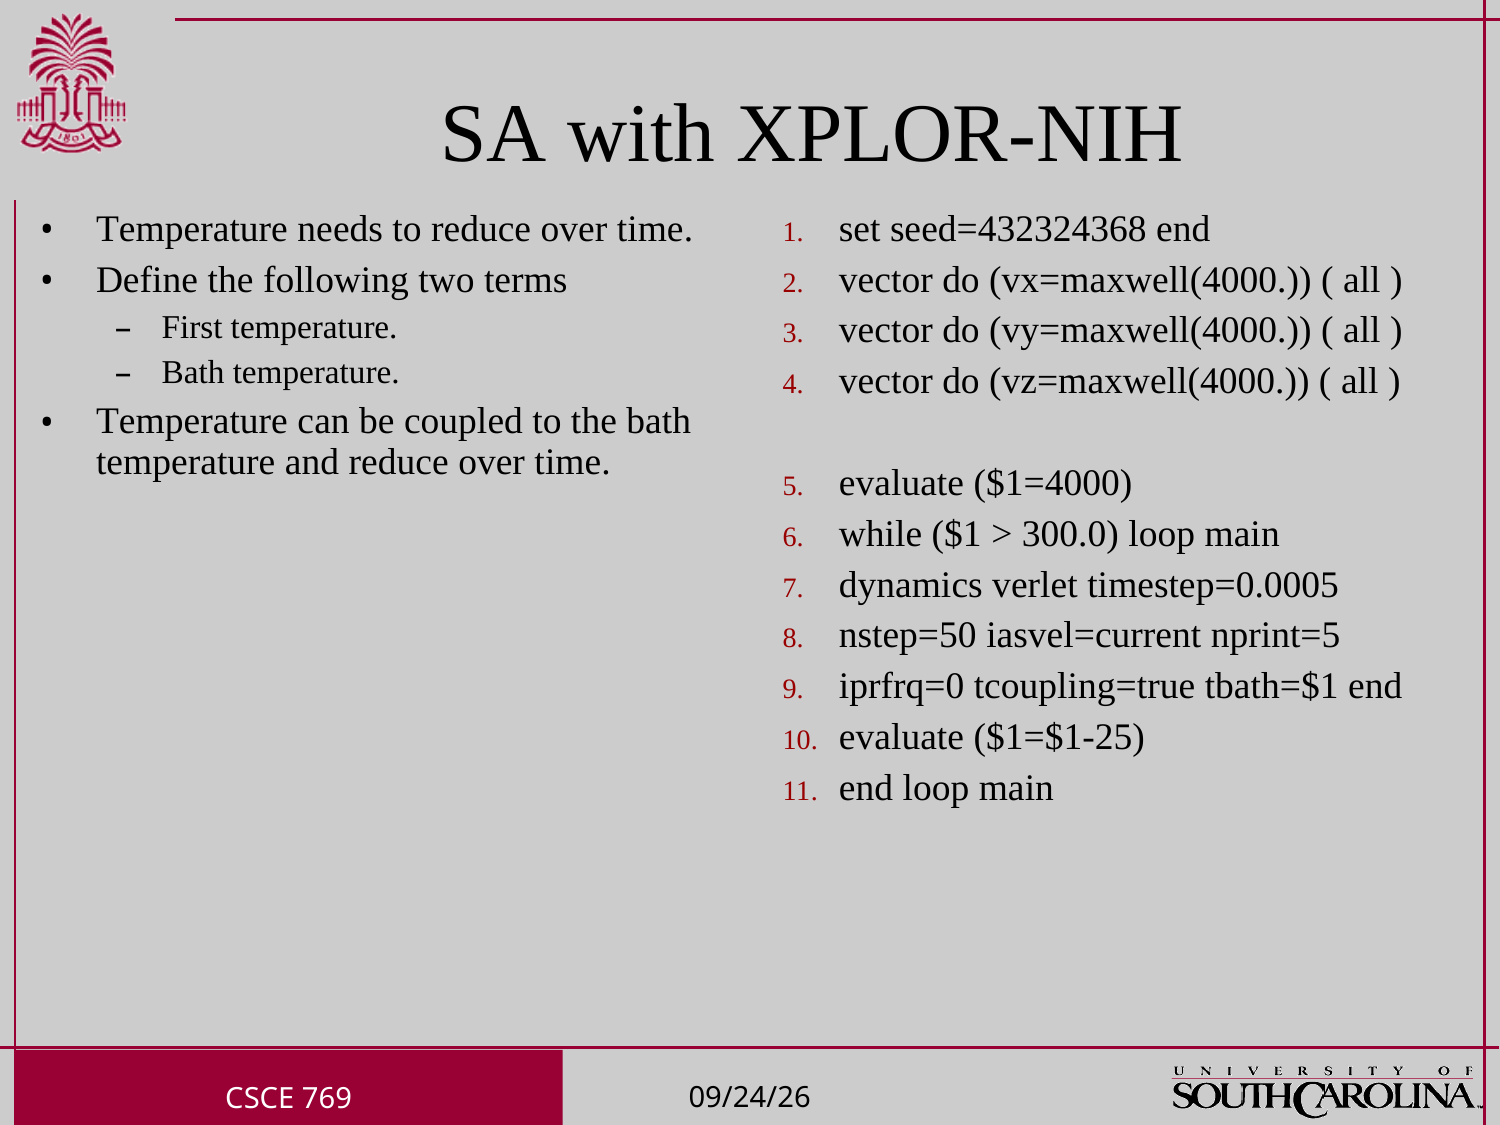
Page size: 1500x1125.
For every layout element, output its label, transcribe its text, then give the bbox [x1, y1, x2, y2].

title SA with XPLOR-NIH [174, 9, 1450, 188]
list Temperature needs to reduce over time. Define the following two terms First temperature. Bath temperature. Temperature can be coupled to the bath temperature and reduce over time. [24, 200, 733, 1028]
picture [1162, 1049, 1483, 1125]
picture [12, 12, 131, 155]
list set seed=432324368 end vector do (vx=maxwell(4000.)) ( all ) vector do (vy=maxwell(4000.)) ( all ) vector do (vz=maxwell(4000.)) ( all ) evaluate ($1=4000) while ($1 > 300.0) loop main dynamics verlet timestep=0.0005 nstep=50 iasvel=current nprint=5 iprfrq=0 tcoupling=true tbath=$1 end evaluate ($1=$1-25) end loop main [767, 200, 1476, 1028]
